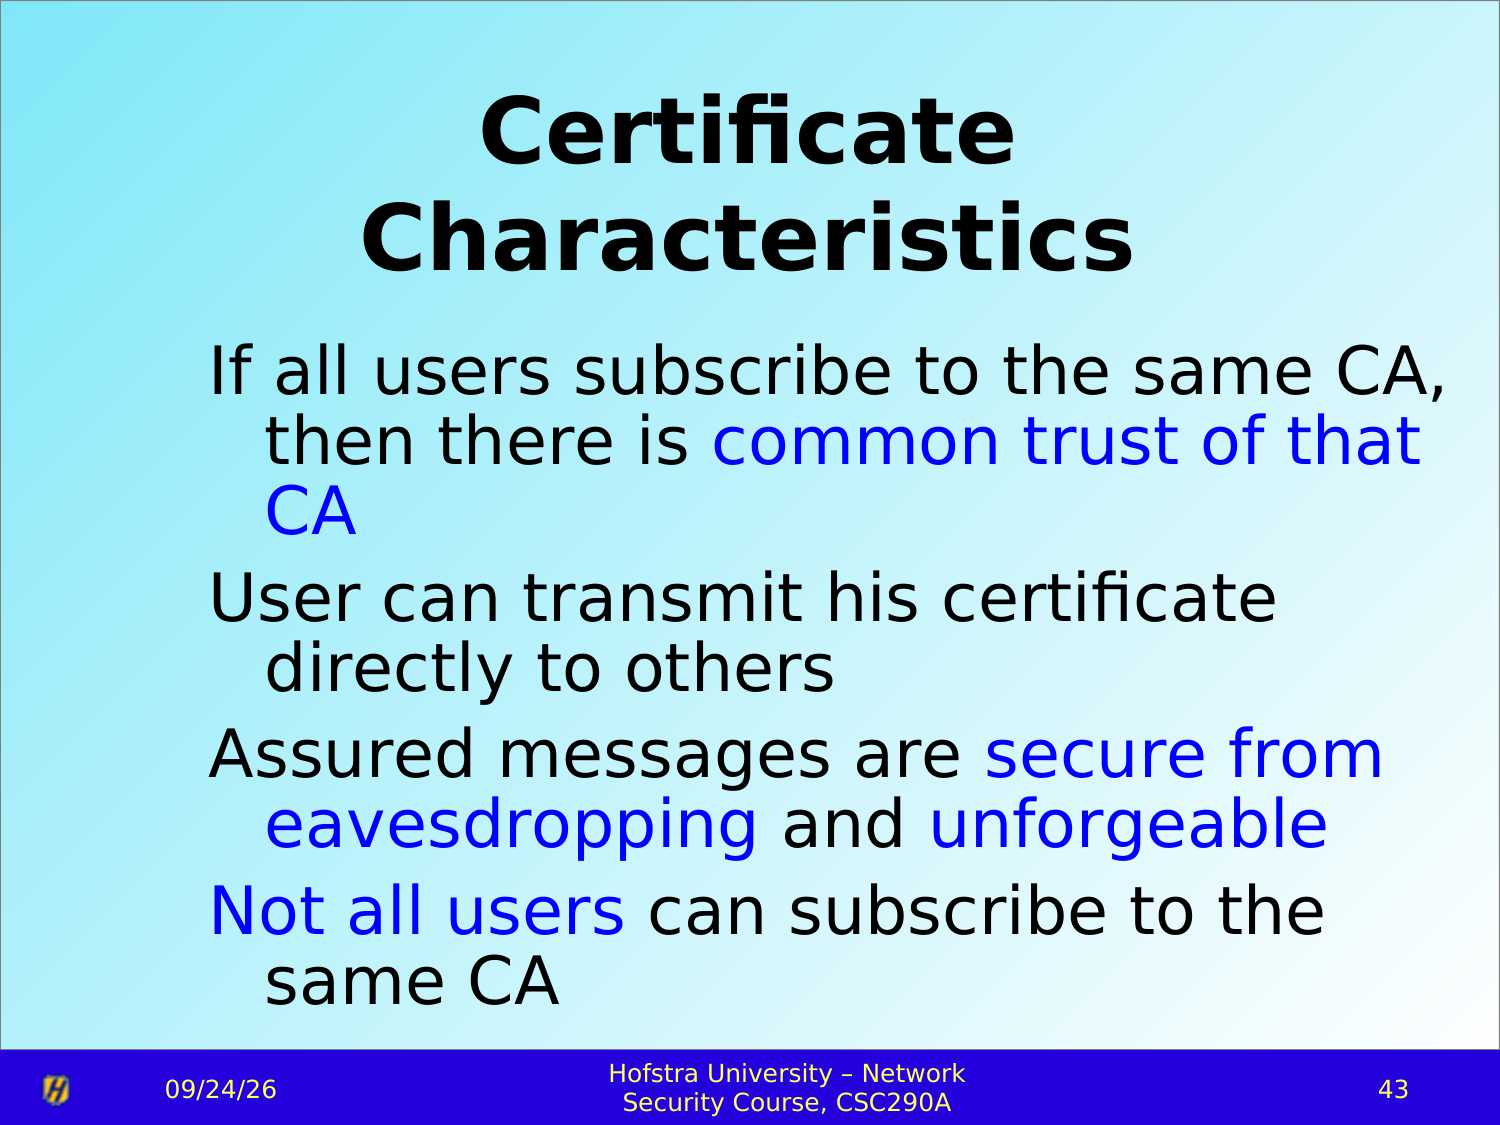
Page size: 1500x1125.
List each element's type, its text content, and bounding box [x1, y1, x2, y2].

picture [37, 1072, 76, 1110]
title Certificate Characteristics [109, 70, 1388, 300]
list If all users subscribe to the same CA, then there is common trust of that CA User can transmit his certificate directly to others Assured messages are secure from eavesdropping and unforgeable Not all users can subscribe to the same CA [193, 330, 1469, 1121]
